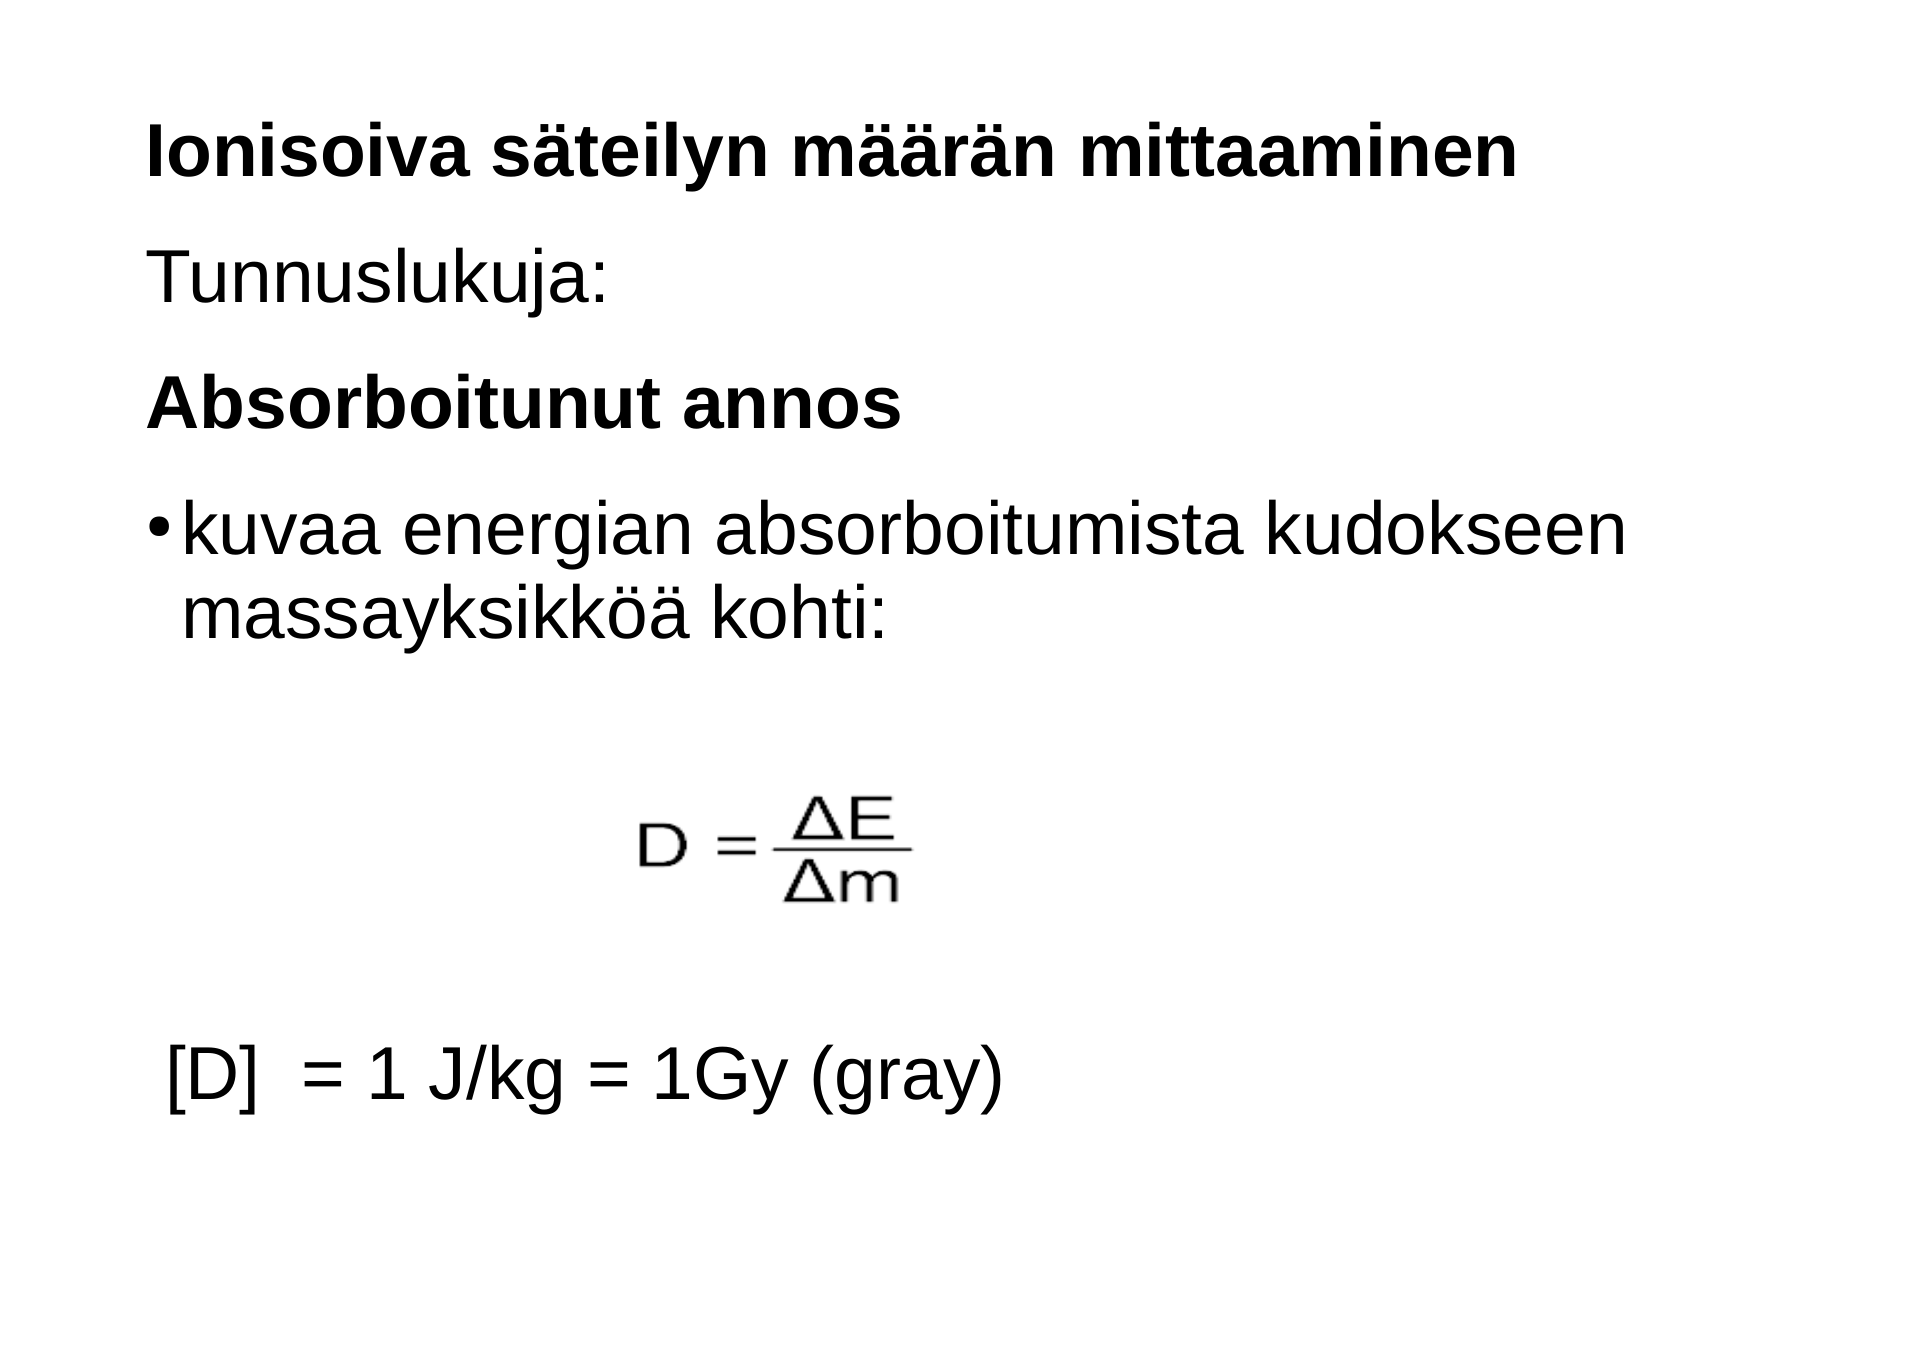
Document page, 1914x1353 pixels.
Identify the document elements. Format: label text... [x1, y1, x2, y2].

text_box [D] = 1 J/kg = 1Gy (gray) [150, 1024, 1490, 1224]
picture [593, 759, 943, 930]
text_box Ionisoiva säteilyn määrän mittaaminen Tunnuslukuja: Absorboitunut annos kuvaa energian absorboitumista kudokseen massayksikköä kohti: [130, 101, 1777, 713]
